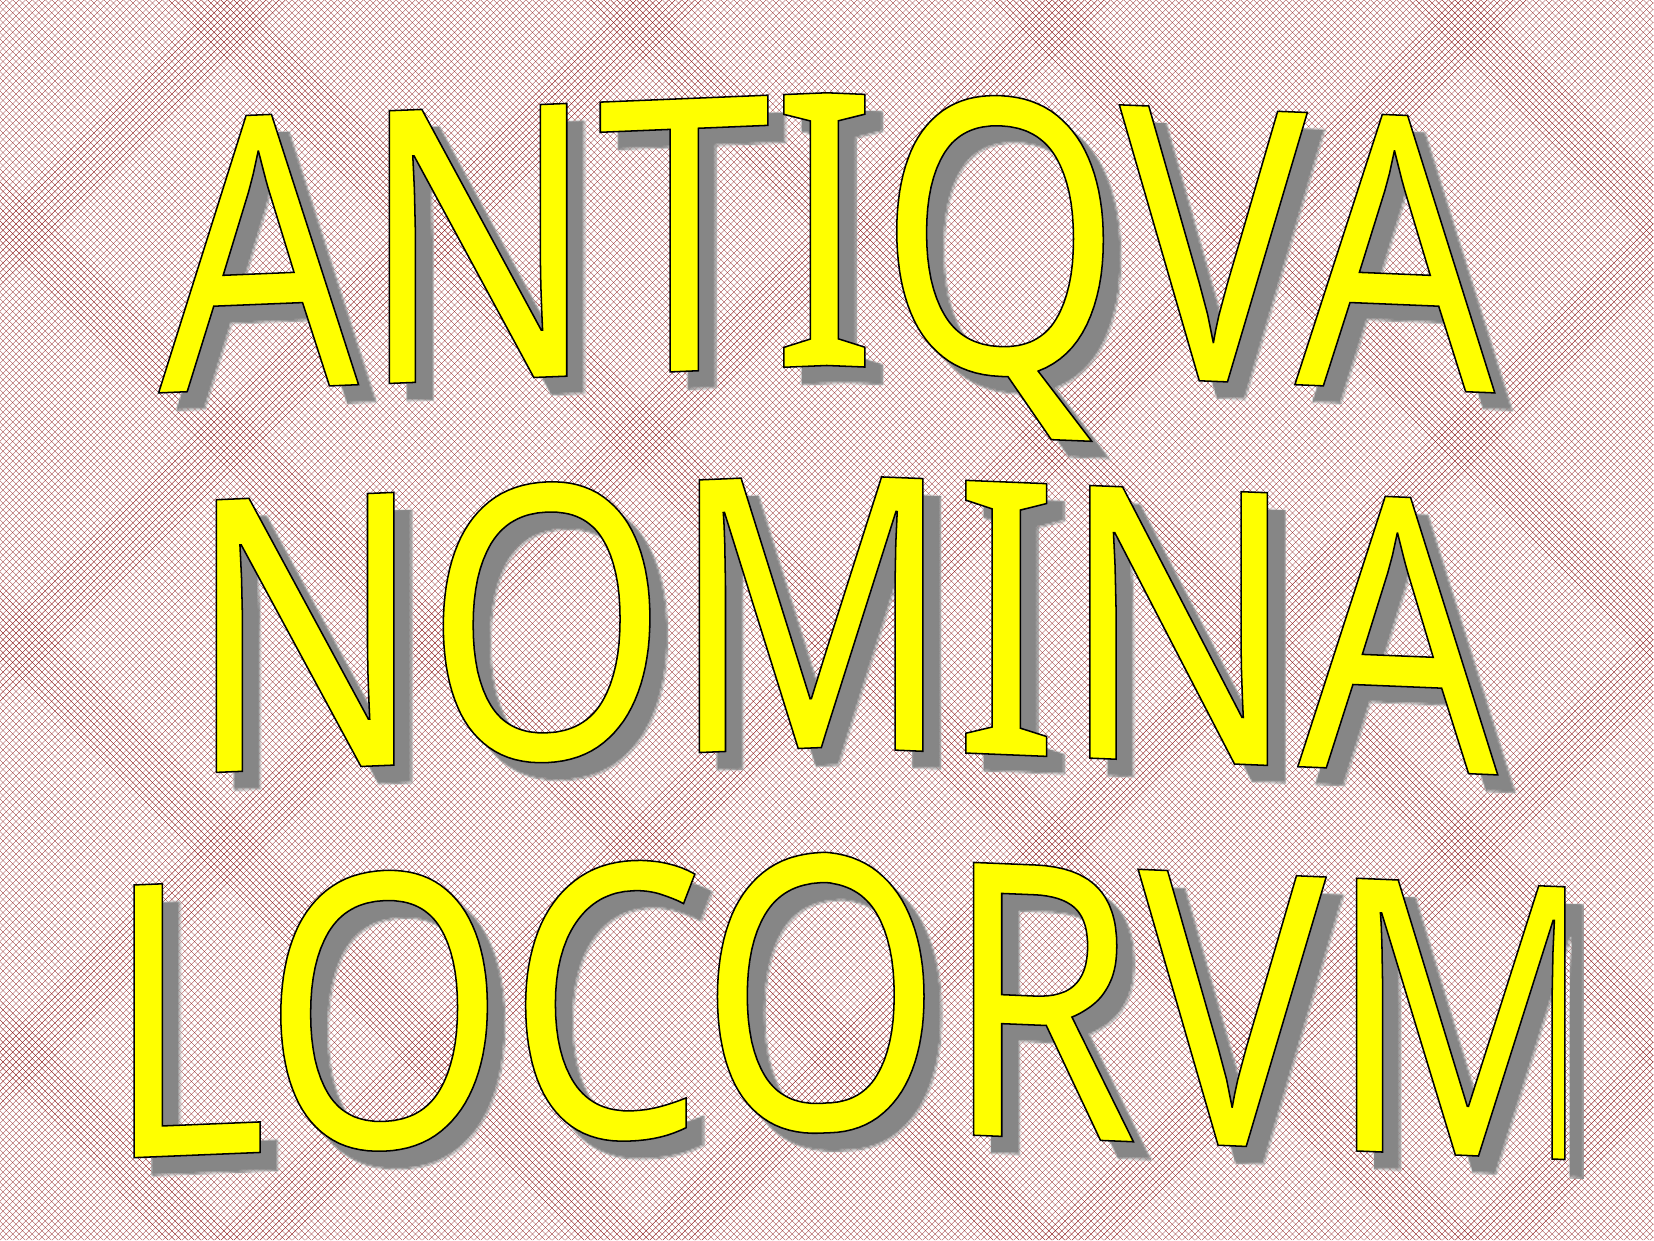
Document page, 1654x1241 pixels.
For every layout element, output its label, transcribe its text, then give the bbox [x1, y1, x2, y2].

text_box ANTIQVA NOMINA LOCORVM [717, 852, 925, 1134]
text_box ANTIQVA NOMINA LOCORVM [443, 481, 650, 763]
text_box ANTIQVA NOMINA LOCORVM [896, 95, 1104, 442]
text_box ANTIQVA NOMINA LOCORVM [525, 860, 695, 1142]
text_box ANTIQVA NOMINA LOCORVM [158, 114, 359, 393]
text_box ANTIQVA NOMINA LOCORVM [1138, 869, 1327, 1147]
text_box ANTIQVA NOMINA LOCORVM [1294, 114, 1495, 393]
text_box ANTIQVA NOMINA LOCORVM [1089, 485, 1268, 766]
text_box ANTIQVA NOMINA LOCORVM [216, 492, 394, 773]
text_box ANTIQVA NOMINA LOCORVM [965, 480, 1047, 757]
text_box ANTIQVA NOMINA LOCORVM [973, 862, 1134, 1142]
text_box ANTIQVA NOMINA LOCORVM [134, 883, 261, 1158]
text_box ANTIQVA NOMINA LOCORVM [600, 95, 768, 372]
text_box ANTIQVA NOMINA LOCORVM [699, 476, 923, 753]
text_box ANTIQVA NOMINA LOCORVM [280, 870, 488, 1152]
text_box ANTIQVA NOMINA LOCORVM [1297, 496, 1498, 775]
text_box ANTIQVA NOMINA LOCORVM [389, 103, 567, 384]
text_box ANTIQVA NOMINA LOCORVM [1119, 104, 1308, 382]
text_box ANTIQVA NOMINA LOCORVM [1356, 878, 1565, 1160]
text_box ANTIQVA NOMINA LOCORVM [783, 92, 865, 368]
